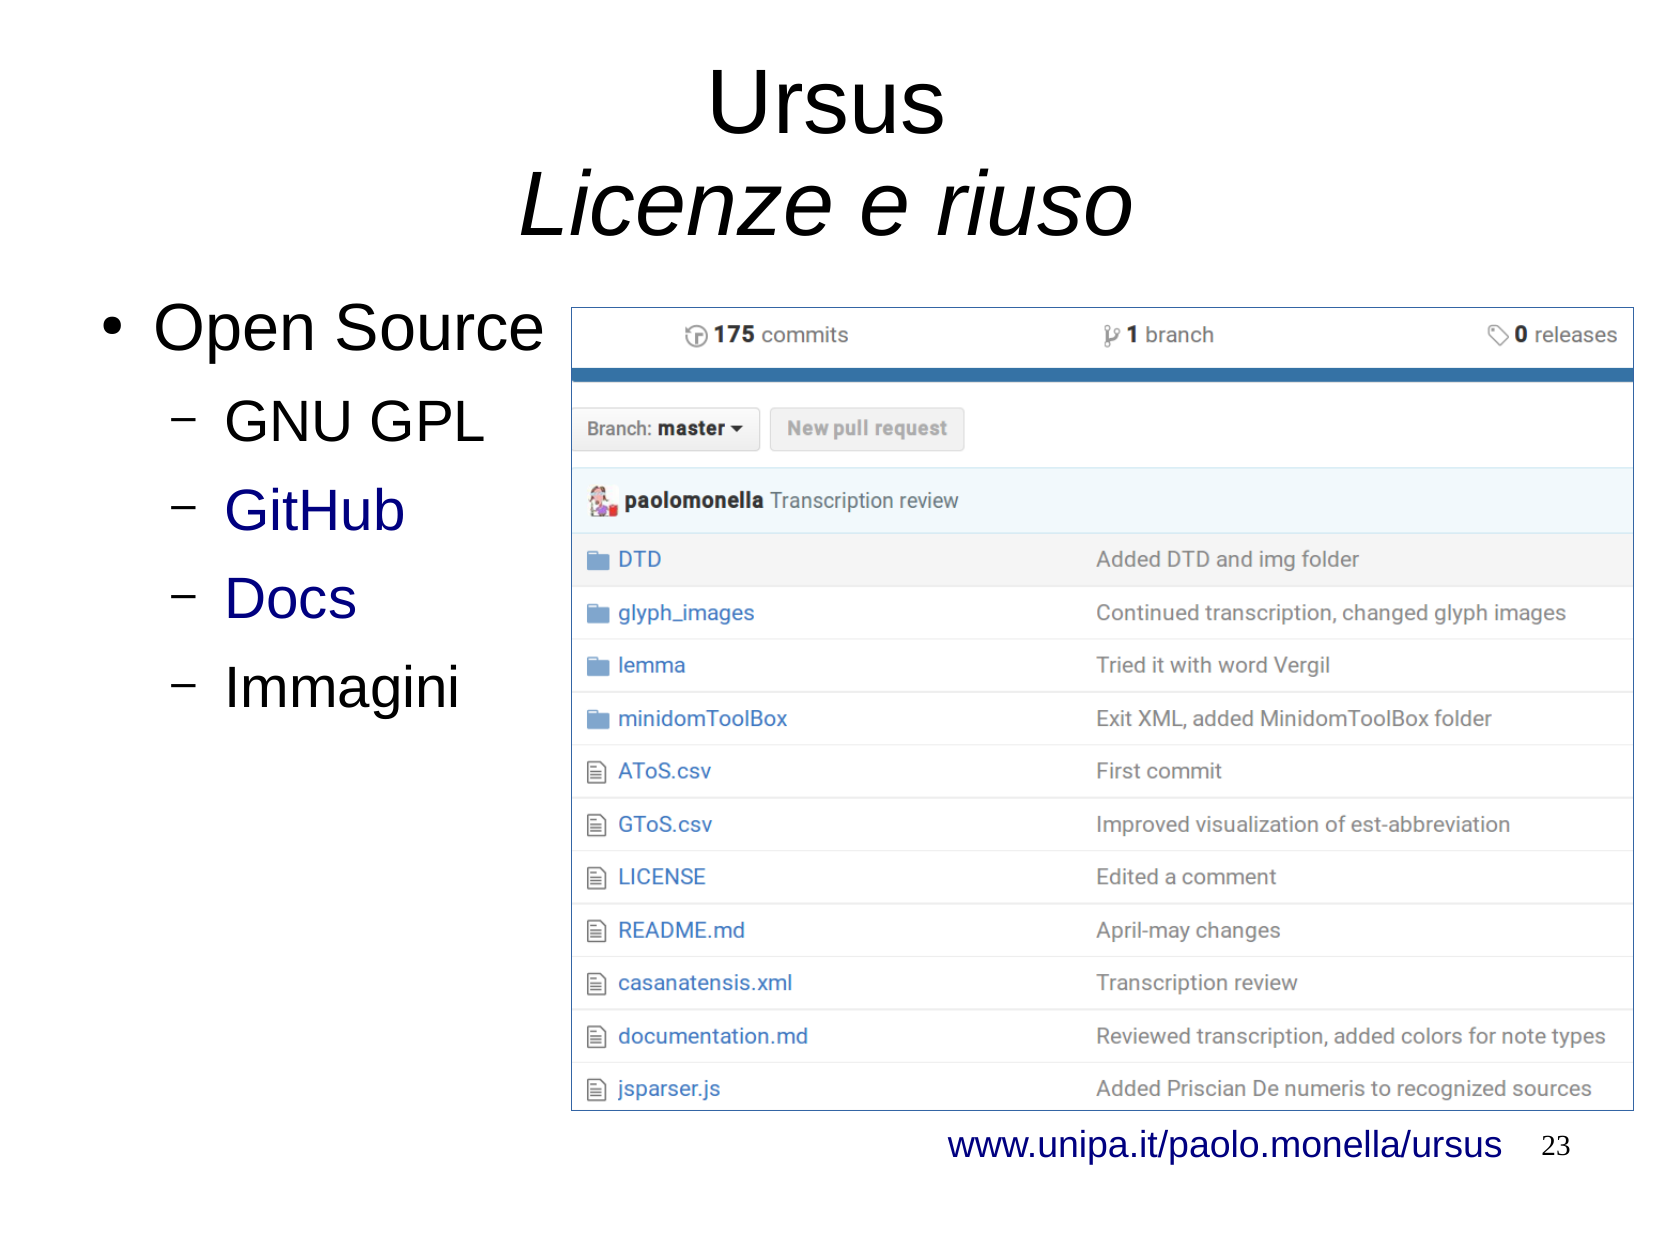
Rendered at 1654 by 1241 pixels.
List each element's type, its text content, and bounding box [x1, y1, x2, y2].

list Open Source GNU GPL GitHub Docs Immagini [82, 290, 809, 1010]
text_box www.unipa.it/paolo.monella/ursus [933, 1116, 1548, 1216]
title Ursus Licenze e riuso [82, 49, 1571, 257]
picture [571, 307, 1634, 1111]
